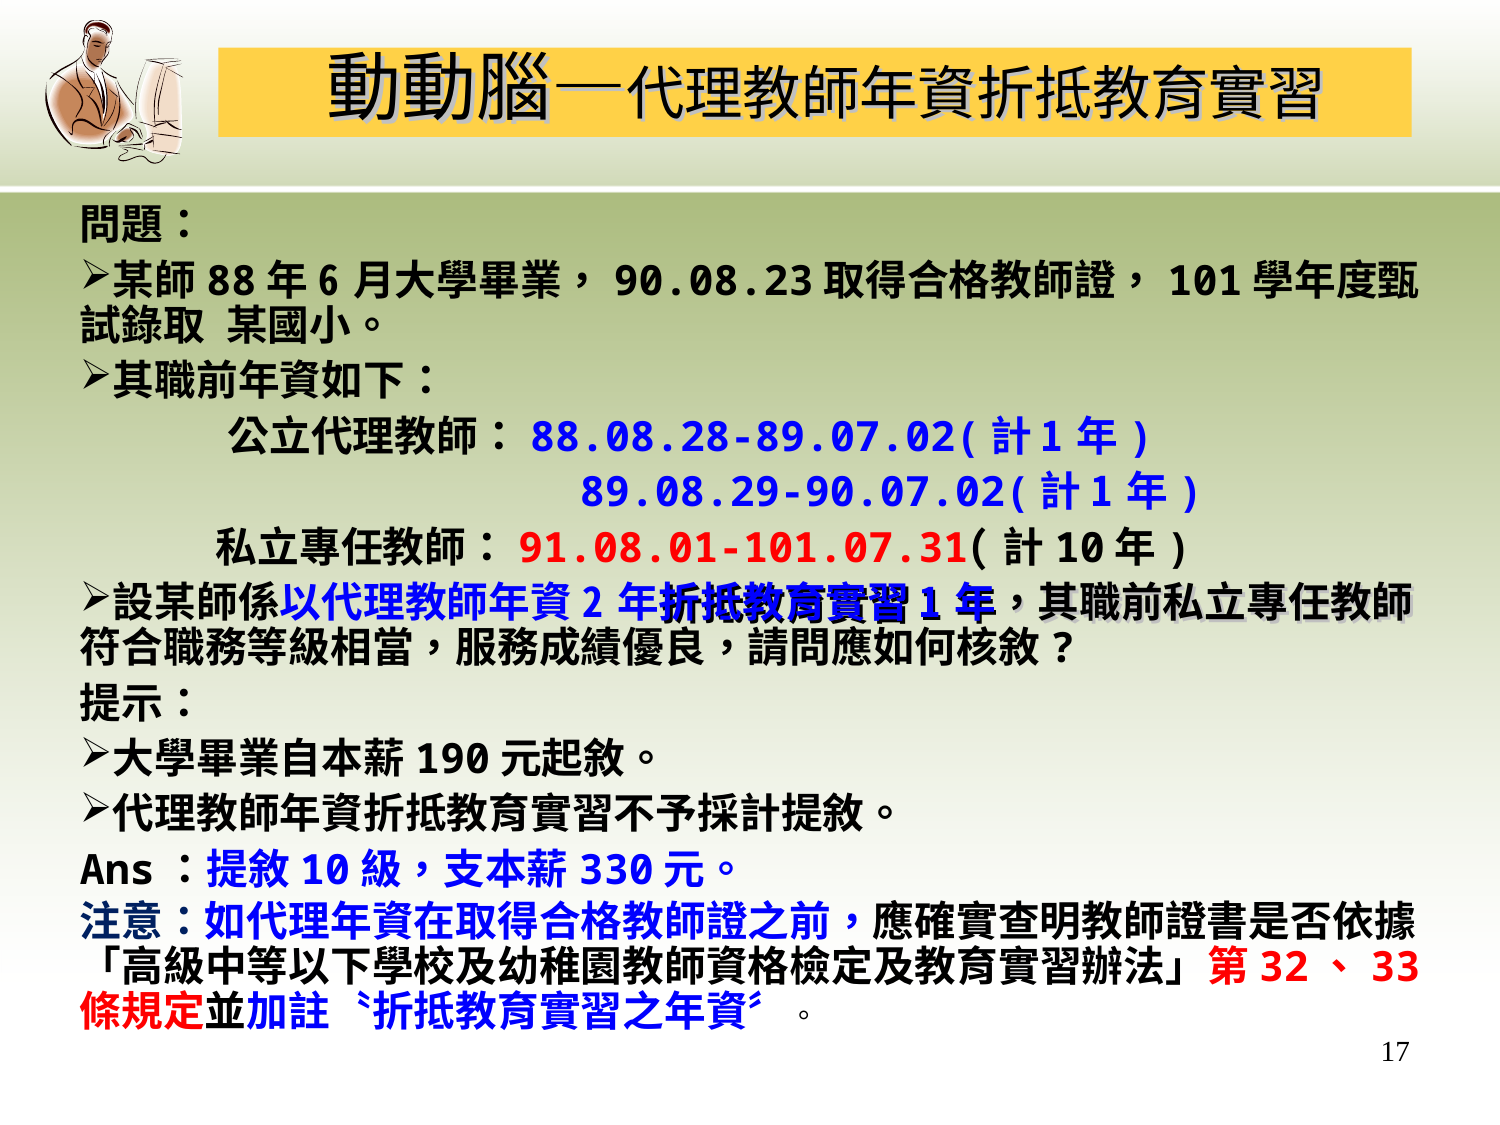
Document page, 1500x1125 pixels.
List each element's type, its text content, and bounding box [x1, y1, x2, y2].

title 動動腦—代理教師年資折抵教育實習 [218, 47, 1412, 137]
picture [0, 0, 1500, 1125]
list 問題： 某師88年6月大學畢業，90.08.23取得合格教師證，101學年度甄試錄取 某國小。 其職前年資如下： 公立代理教師：88.08.28-89.07.02(計1年) 89.08.29-90.07.02(計1年) 私立專任教師：91.08.01-101.07.31(計10年) 設某師係以代理教師年資2年折抵教育實習1年，其職前私立專任教師符合職務等級相當，服務成績優良，請問應如何核敘? 提示： 大學畢業自本薪190元起敘。 代理教師年資折抵教育實習不予採計提敘。 Ans：提敘10級，支本薪330元。 注意：如代理年資在取得合格教師證之前，應確實查明教師證書是否依據「高級中等以下學校及幼稚園教師資格檢定及教育實習辦法」第32、33條規定並加註〝折抵教育實習之年資〞。 [64, 196, 1459, 1091]
text_box <number> [1074, 1024, 1426, 1103]
